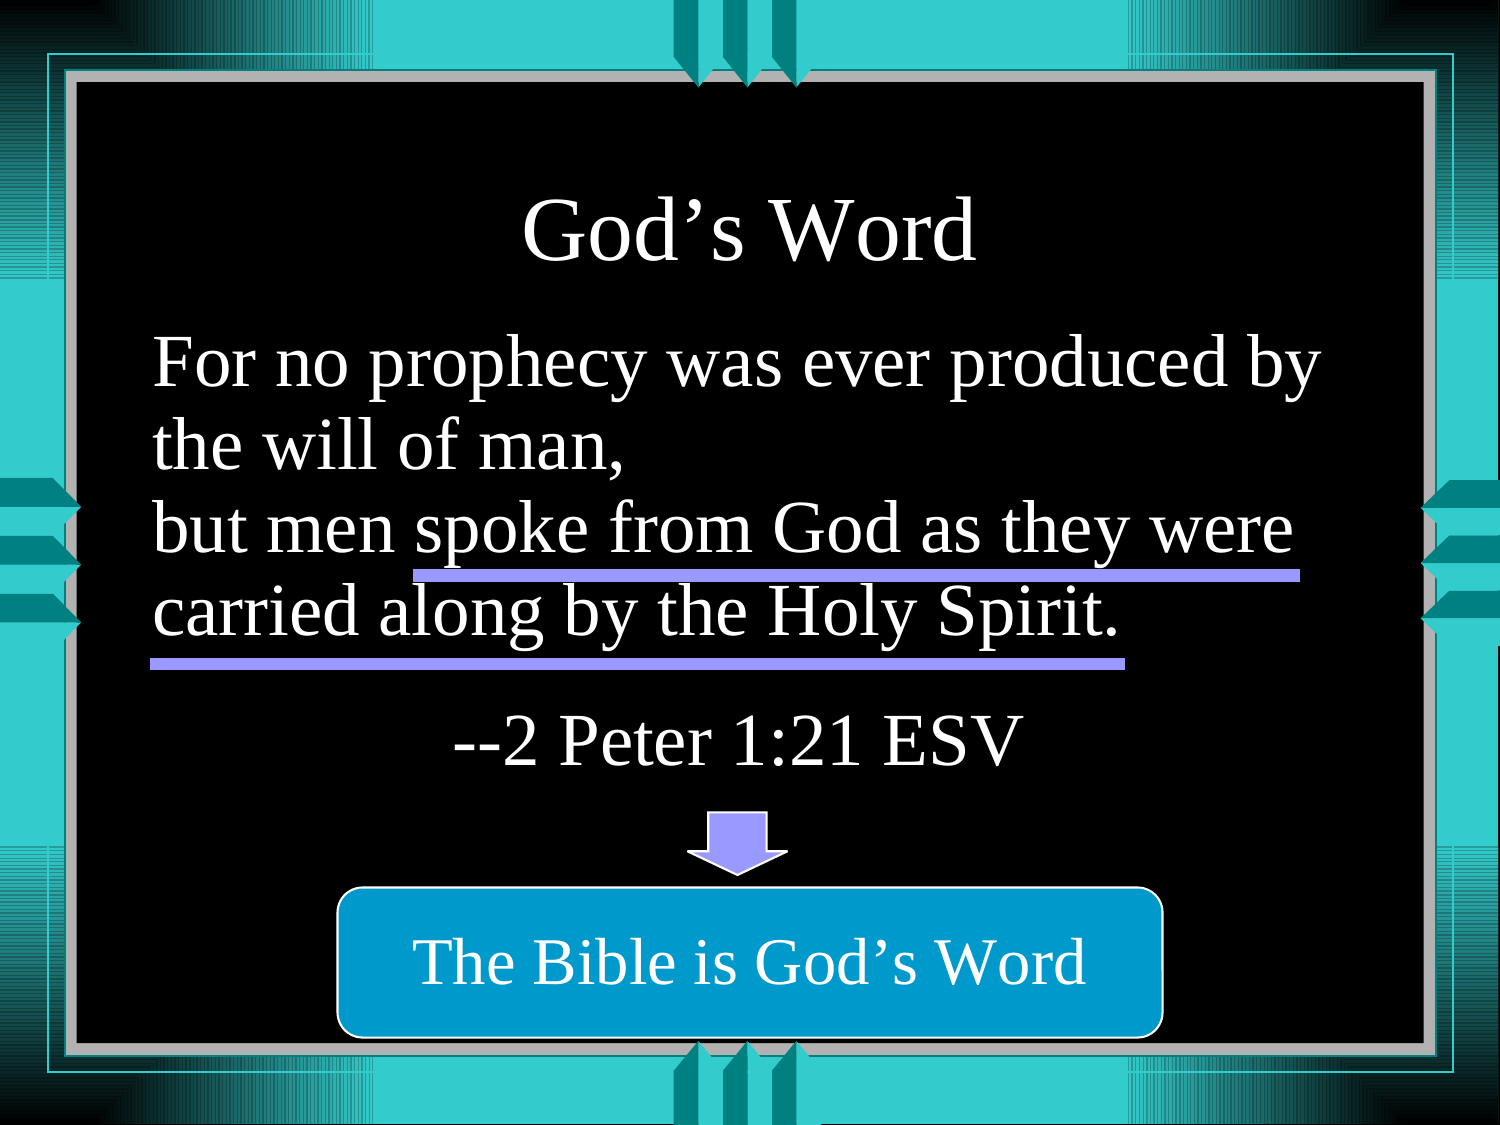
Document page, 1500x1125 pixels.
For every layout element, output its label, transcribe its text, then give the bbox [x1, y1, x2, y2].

text_box [687, 812, 788, 876]
title God’s Word [112, 99, 1388, 288]
text_box For no prophecy was ever produced by the will of man, but men spoke from God as they were carried along by the Holy Spirit. --2 Peter 1:21 ESV [137, 312, 1351, 790]
text_box The Bible is God’s Word [337, 887, 1163, 1038]
